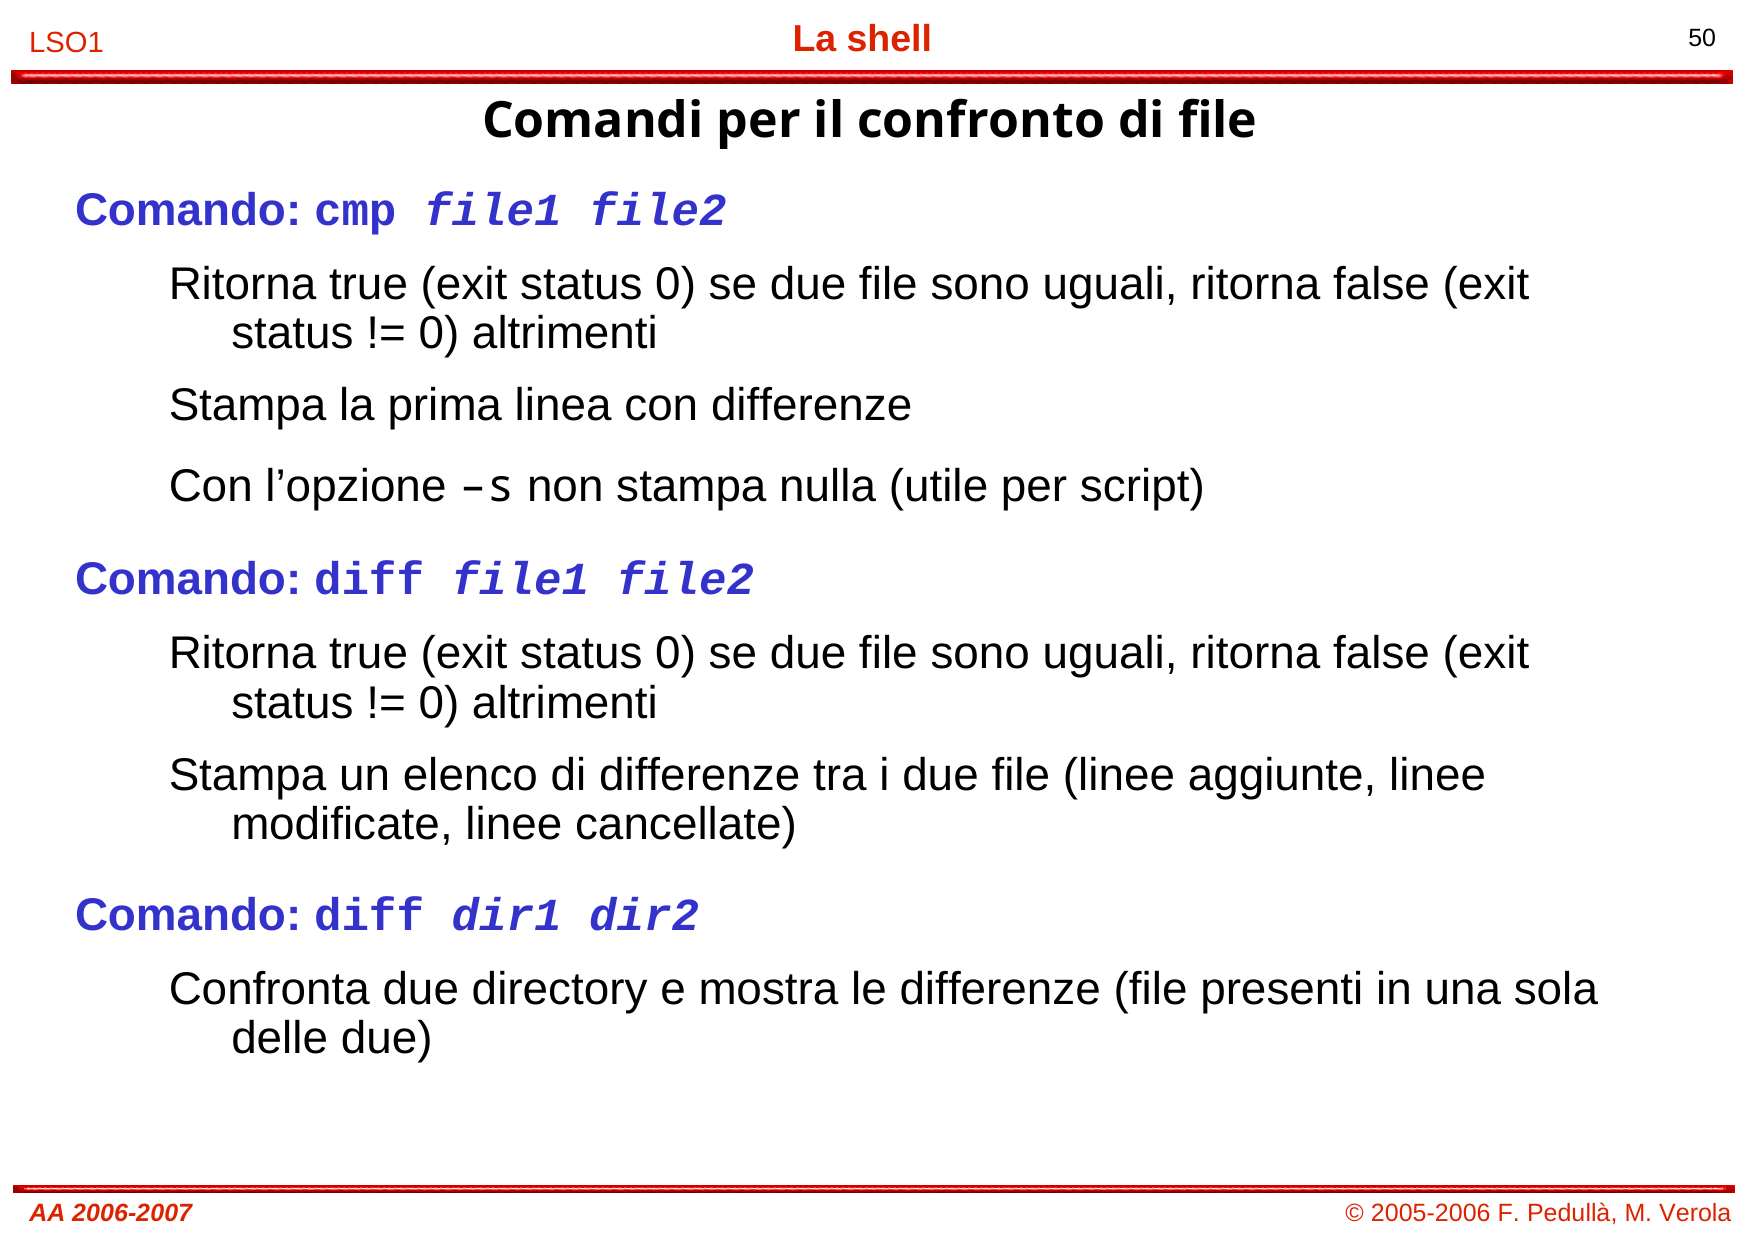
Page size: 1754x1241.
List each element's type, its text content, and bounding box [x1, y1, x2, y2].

picture [11, 70, 1733, 84]
picture [13, 1185, 1735, 1193]
list Comando: cmp file1 file2 Ritorna true (exit status 0) se due file sono uguali, ritorna false (exit status != 0) altrimenti Stampa la prima linea con differenze Con l’opzione –s non stampa nulla (utile per script) Comando: diff file1 file2 Ritorna true (exit status 0) se due file sono uguali, ritorna false (exit status != 0) altrimenti Stampa un elenco di differenze tra i due file (linee aggiunte, linee modificate, linee cancellate) Comando: diff dir1 dir2 Confronta due directory e mostra le differenze (file presenti in una sola delle due) [60, 176, 1698, 1162]
title Comandi per il confronto di file [413, 72, 1340, 168]
